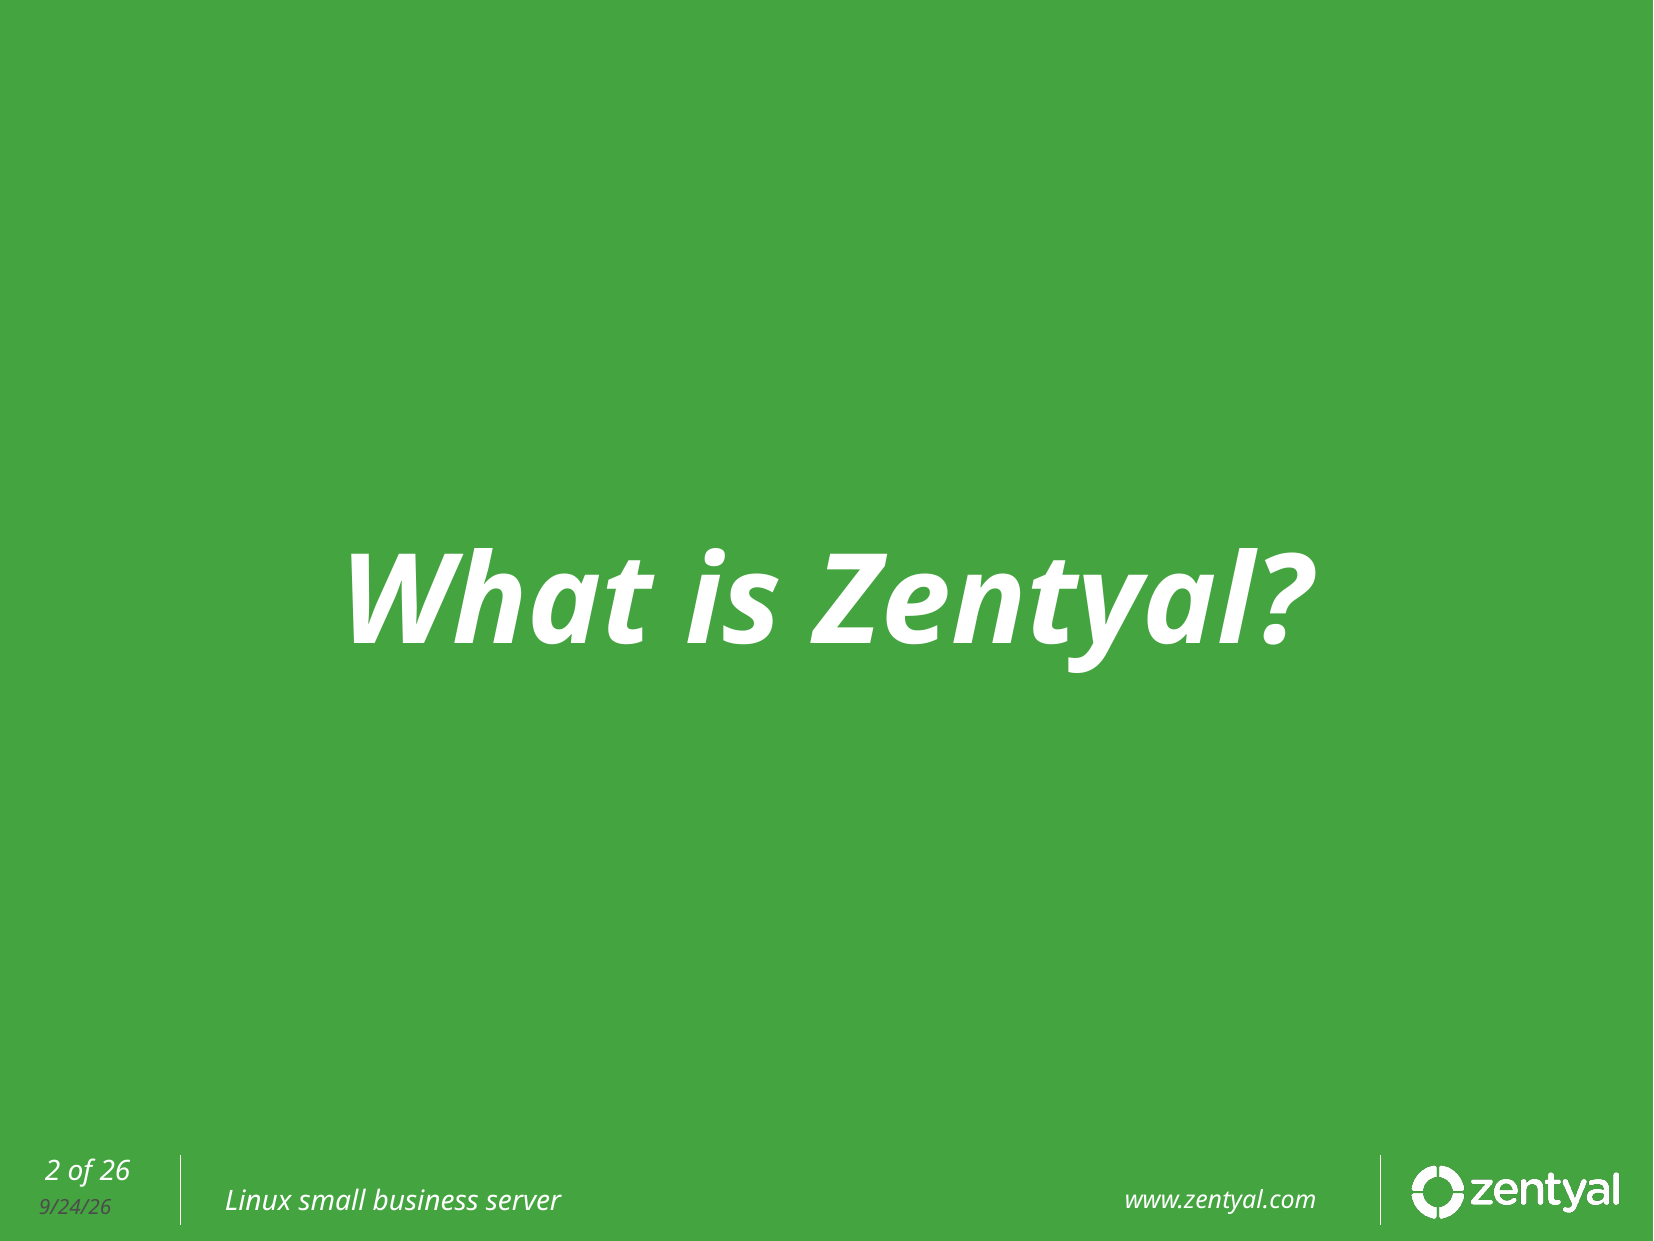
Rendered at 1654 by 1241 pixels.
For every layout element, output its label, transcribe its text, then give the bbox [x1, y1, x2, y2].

list What is Zentyal? [0, 510, 1653, 796]
picture [1394, 1151, 1636, 1232]
